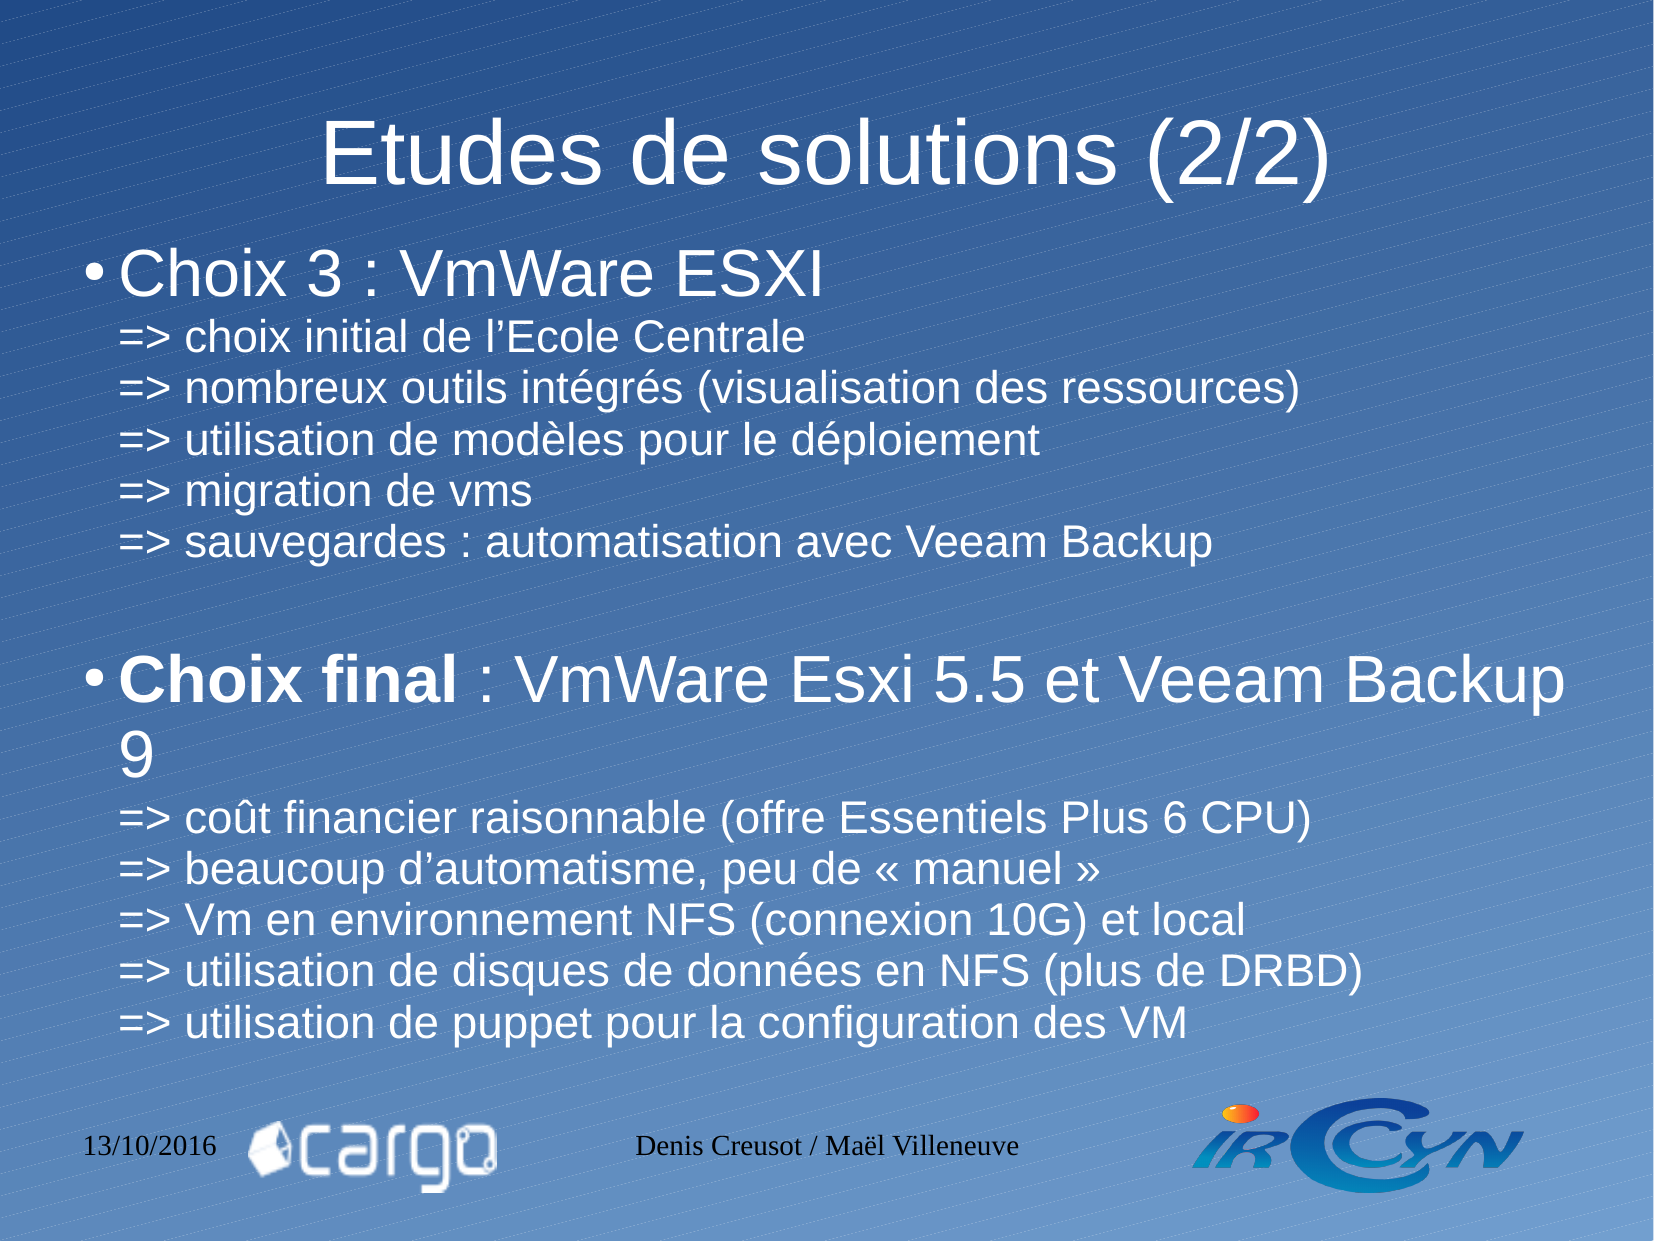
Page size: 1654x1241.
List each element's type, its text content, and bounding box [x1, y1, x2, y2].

picture [1192, 1098, 1524, 1193]
title Etudes de solutions (2/2) [82, 49, 1571, 236]
list Choix 3 : VmWare ESXI => choix initial de l’Ecole Centrale => nombreux outils intégrés (visualisation des ressources) => utilisation de modèles pour le déploiement => migration de vms => sauvegardes : automatisation avec Veeam Backup Choix final : VmWare Esxi 5.5 et Veeam Backup 9 => coût financier raisonnable (offre Essentiels Plus 6 CPU) => beaucoup d’automatisme, peu de « manuel » => Vm en environnement NFS (connexion 10G) et local => utilisation de disques de données en NFS (plus de DRBD) => utilisation de puppet pour la configuration des VM [82, 236, 1571, 956]
picture [248, 1121, 497, 1193]
